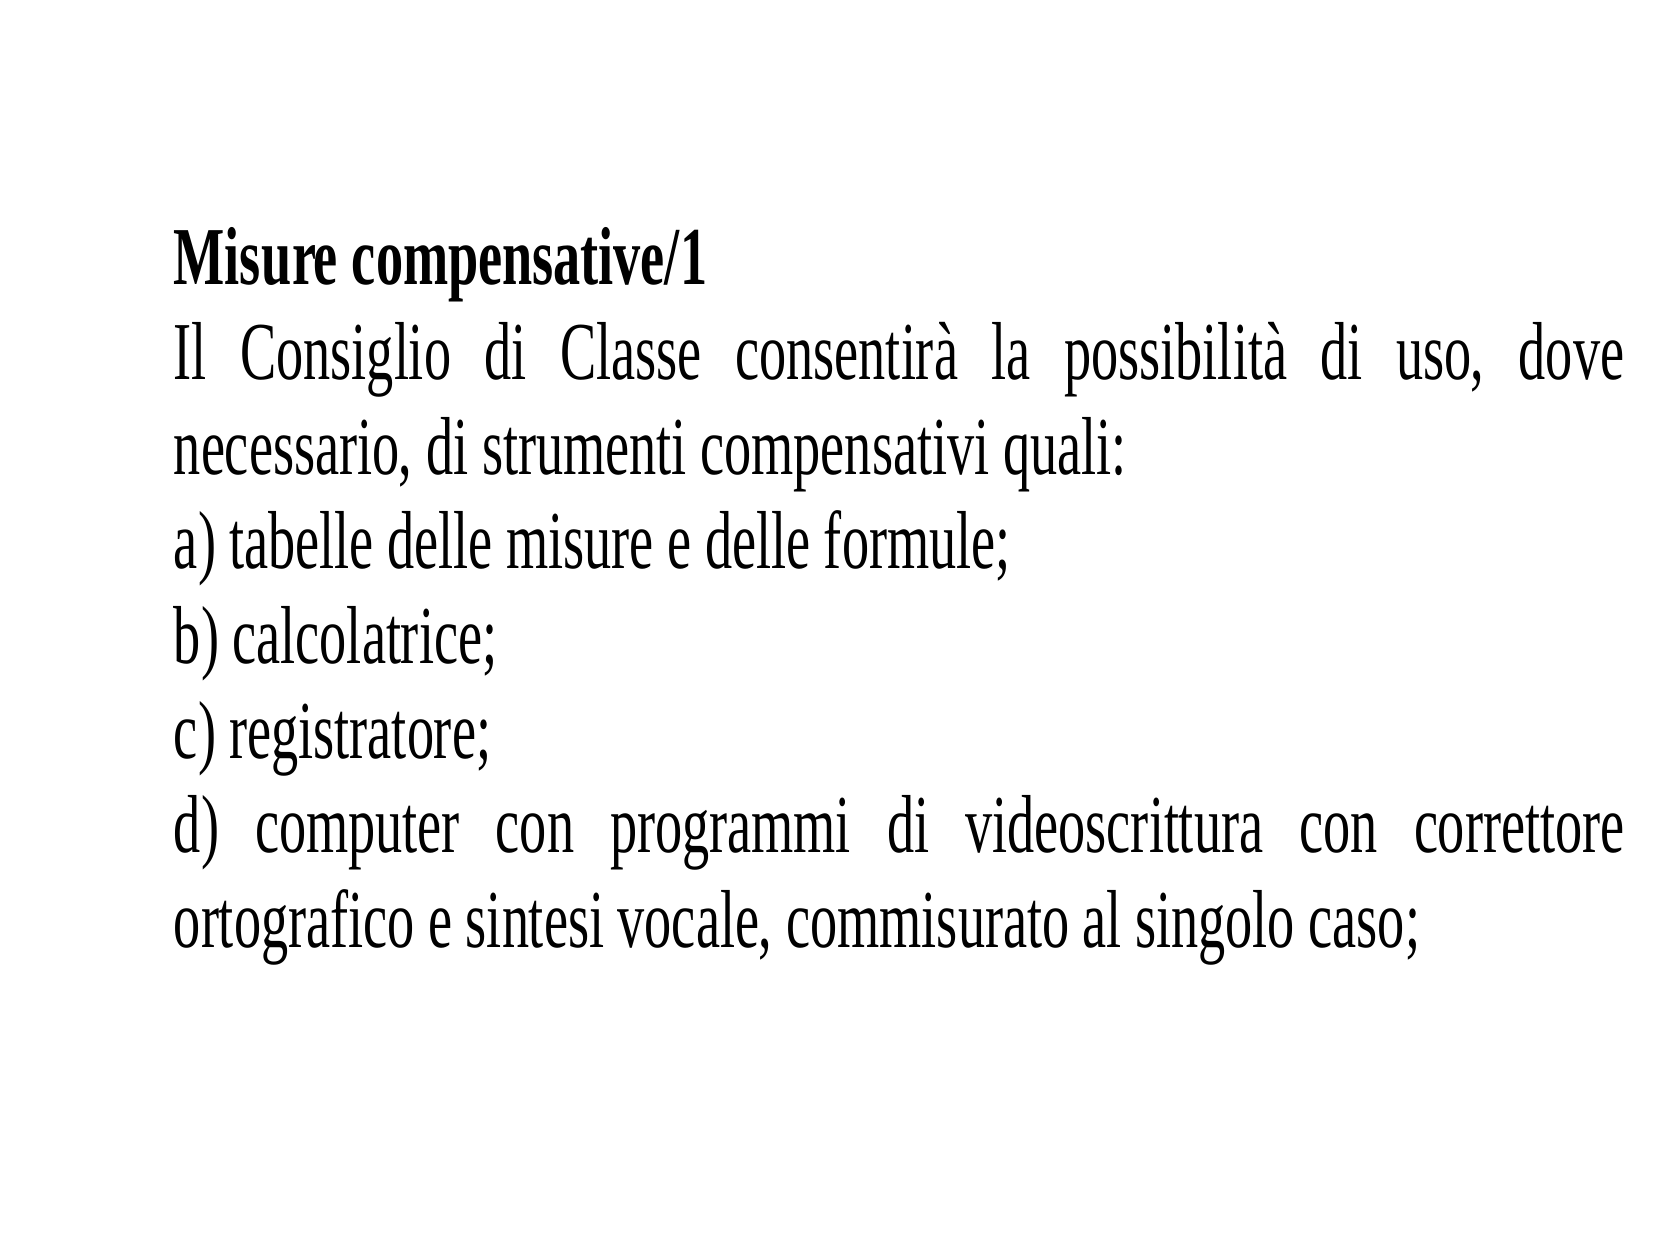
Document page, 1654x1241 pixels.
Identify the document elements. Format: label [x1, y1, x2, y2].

chart [0, 0, 1632, 1241]
